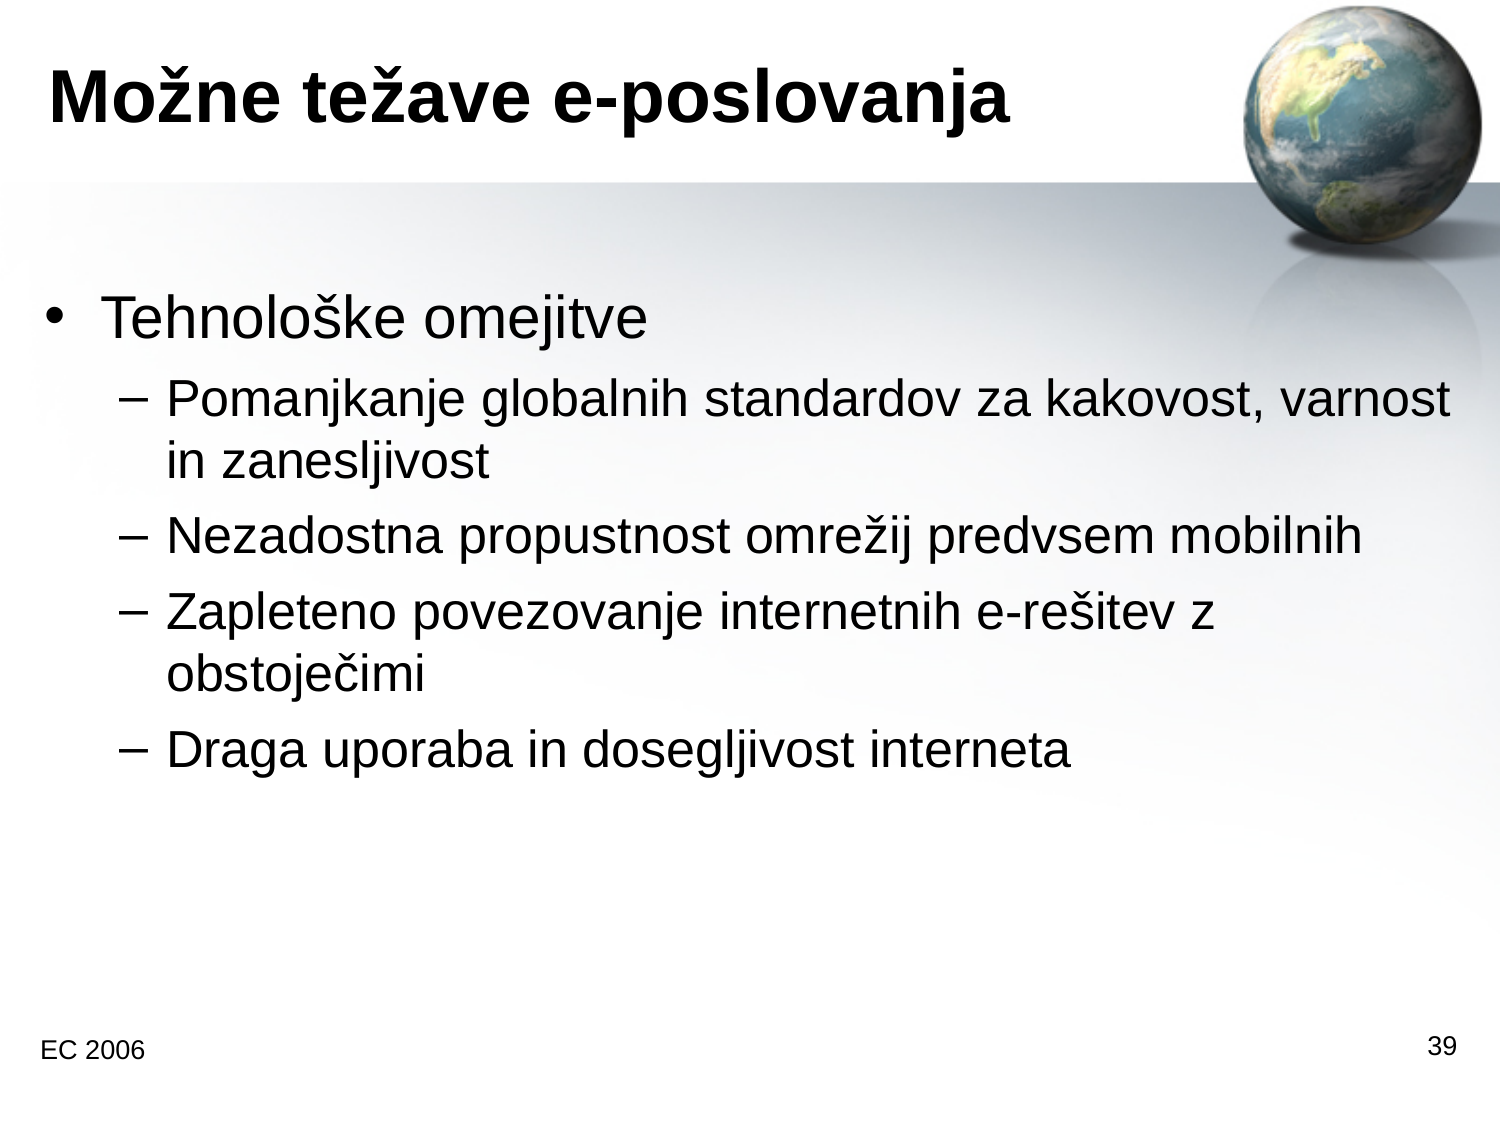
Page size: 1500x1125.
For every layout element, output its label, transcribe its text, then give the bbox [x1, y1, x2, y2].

text_box <number> [1159, 1020, 1473, 1096]
title Možne težave e-poslovanja [33, 22, 1239, 162]
text_box EC 2006 [25, 1025, 338, 1101]
list Tehnološke omejitve Pomanjkanje globalnih standardov za kakovost, varnost in zanesljivost Nezadostna propustnost omrežij predvsem mobilnih Zapleteno povezovanje internetnih e-rešitev z obstoječimi Draga uporaba in dosegljivost interneta [29, 271, 1471, 1012]
picture [0, 0, 1500, 1125]
